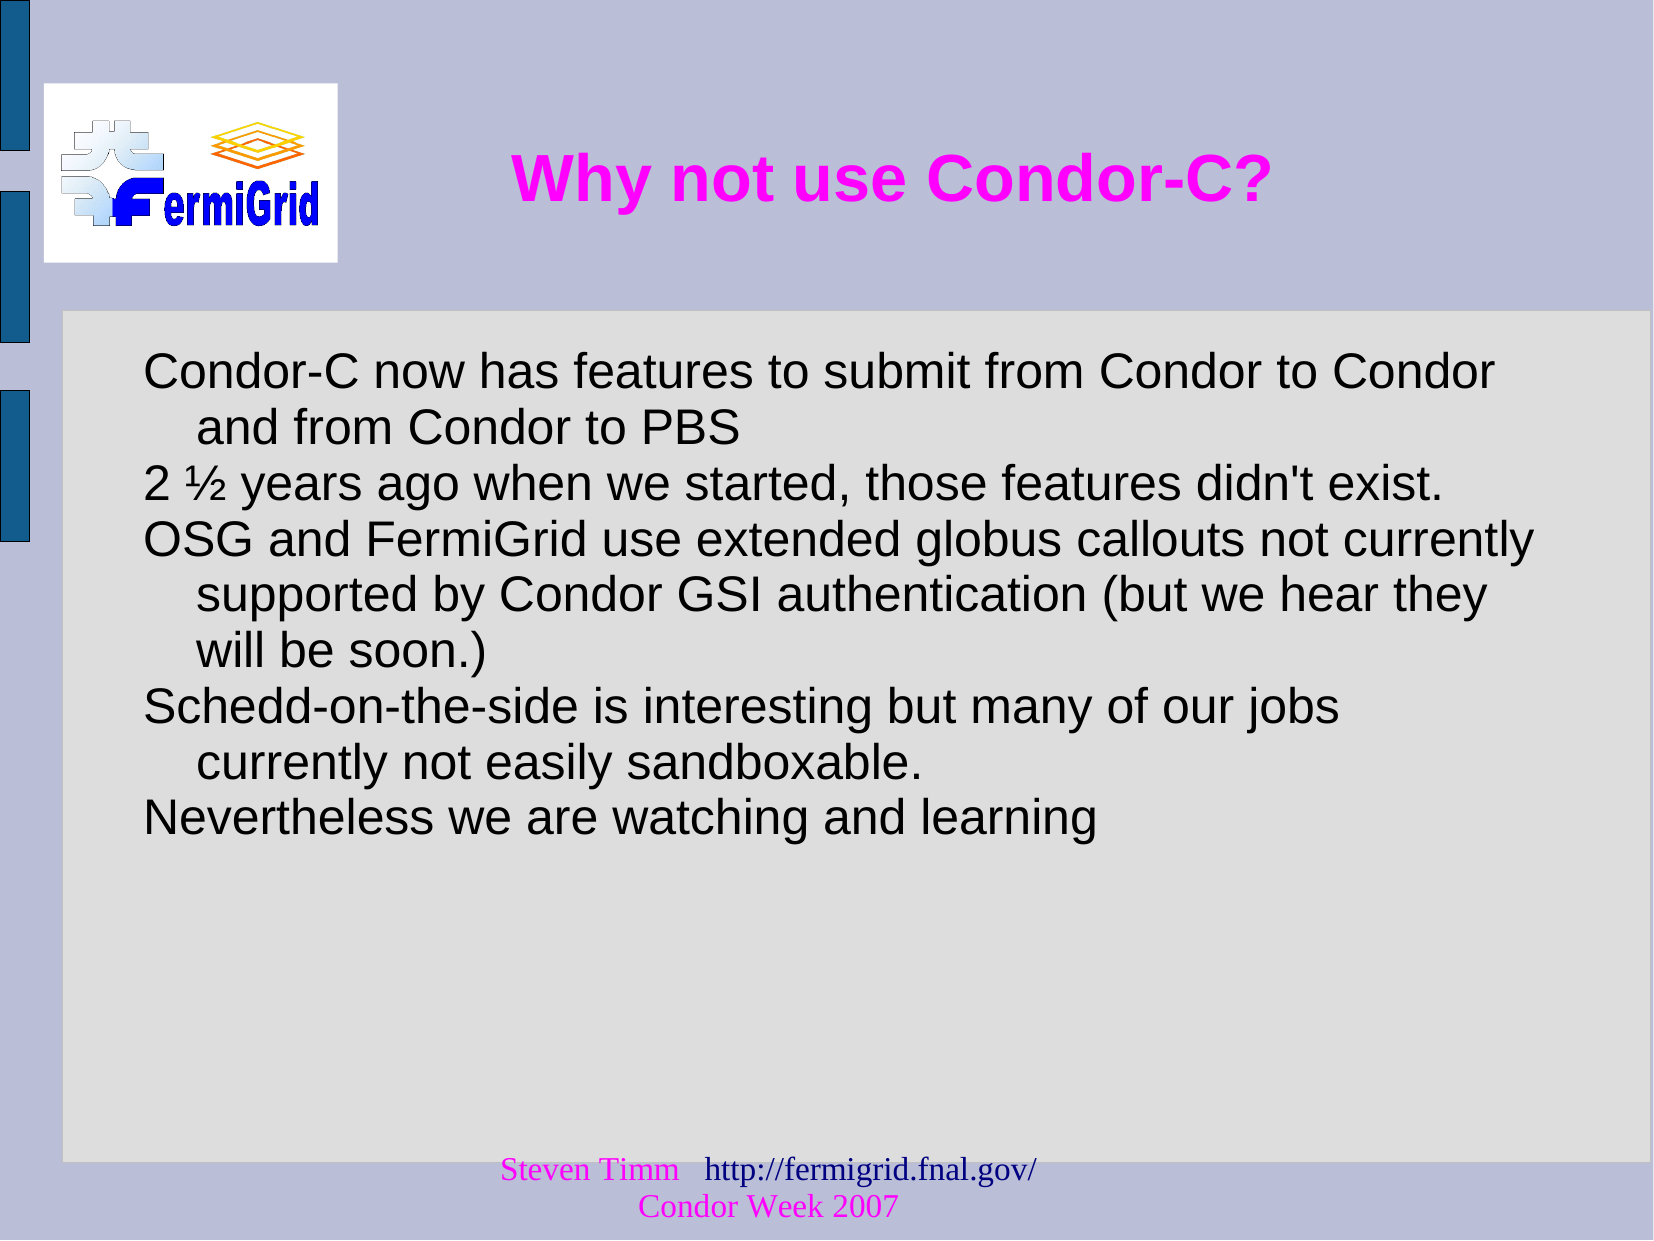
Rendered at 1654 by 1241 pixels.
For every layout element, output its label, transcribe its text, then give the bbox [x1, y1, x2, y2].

title Why not use Condor-C? [187, 75, 1600, 283]
list Condor-C now has features to submit from Condor to Condor and from Condor to PBS 2 ½ years ago when we started, those features didn't exist. OSG and FermiGrid use extended globus callouts not currently supported by Condor GSI authentication (but we hear they will be soon.) Schedd-on-the-side is interesting but many of our jobs currently not easily sandboxable. Nevertheless we are watching and learning [125, 343, 1538, 1126]
picture [53, 112, 187, 234]
